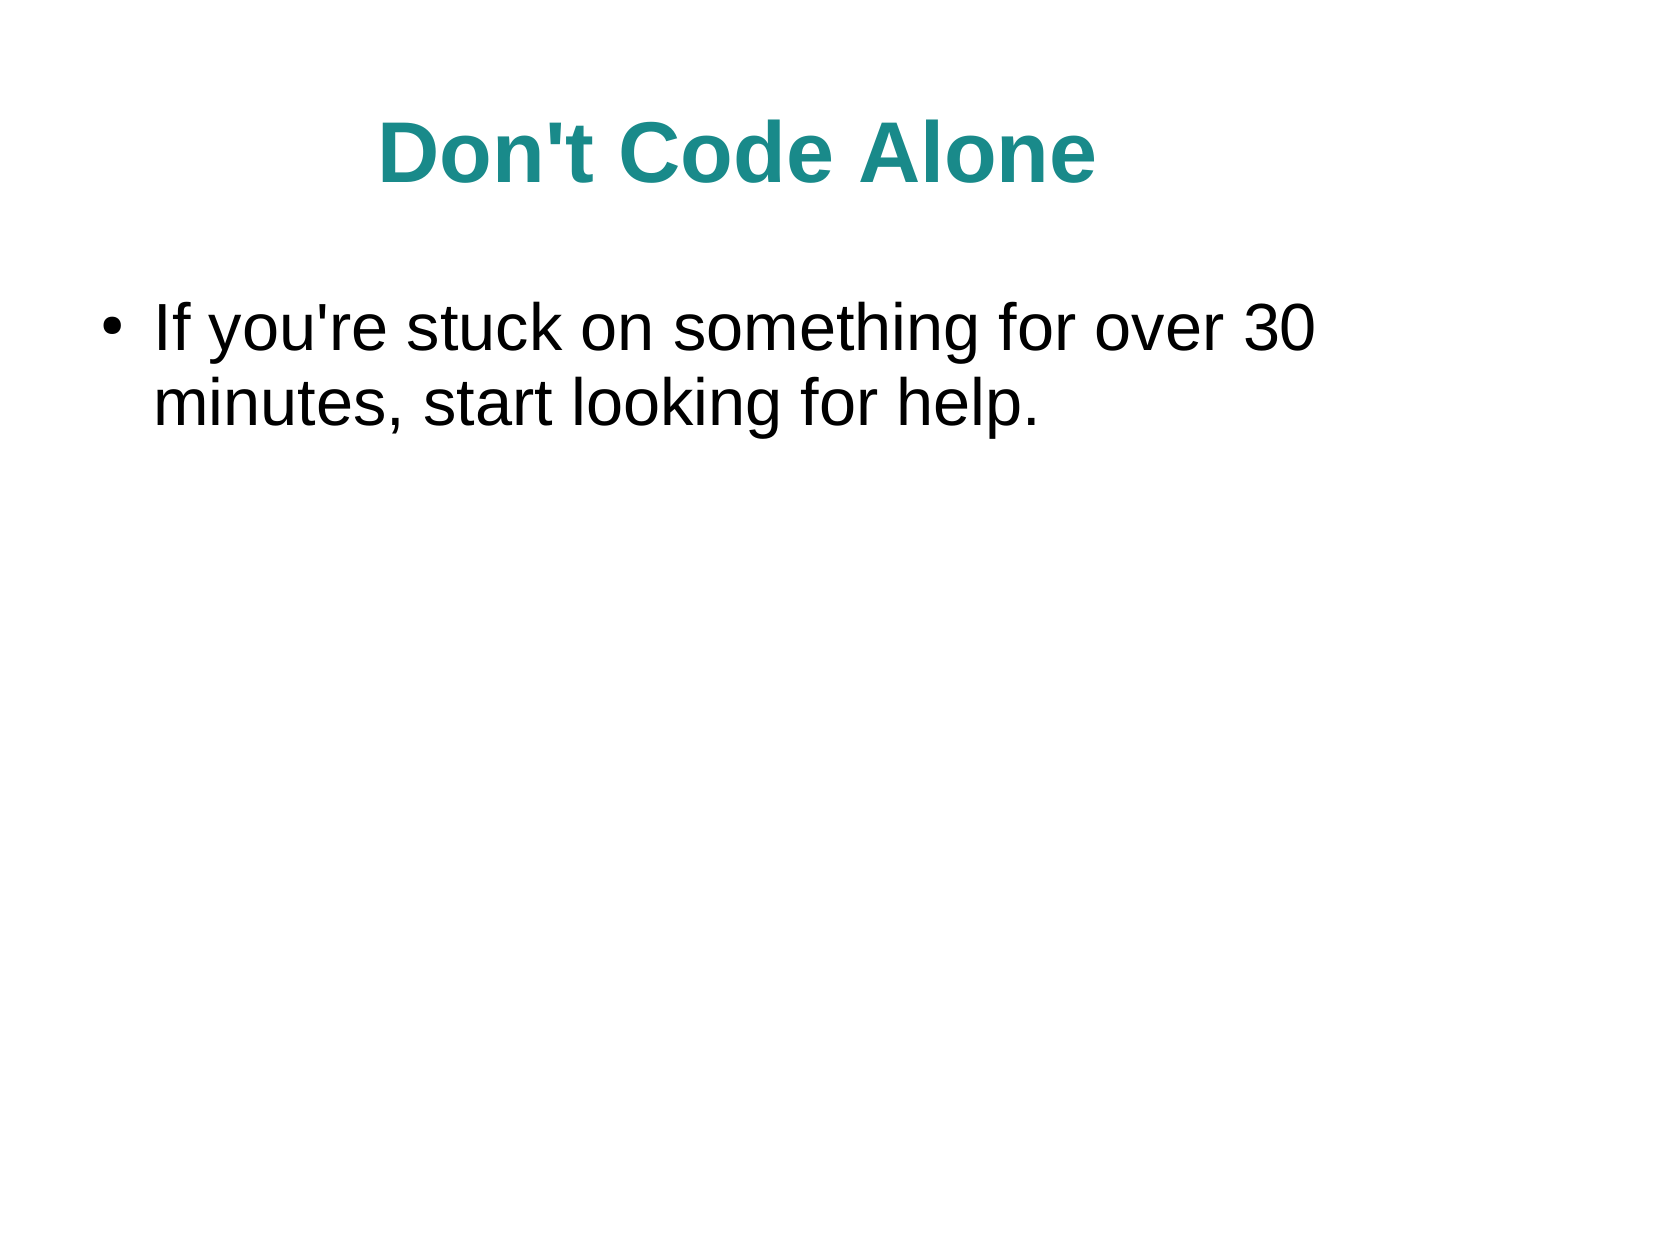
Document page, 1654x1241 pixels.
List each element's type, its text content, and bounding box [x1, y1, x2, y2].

list If you're stuck on something for over 30 minutes, start looking for help. [82, 290, 1571, 1109]
title Don't Code Alone [58, 49, 1417, 257]
